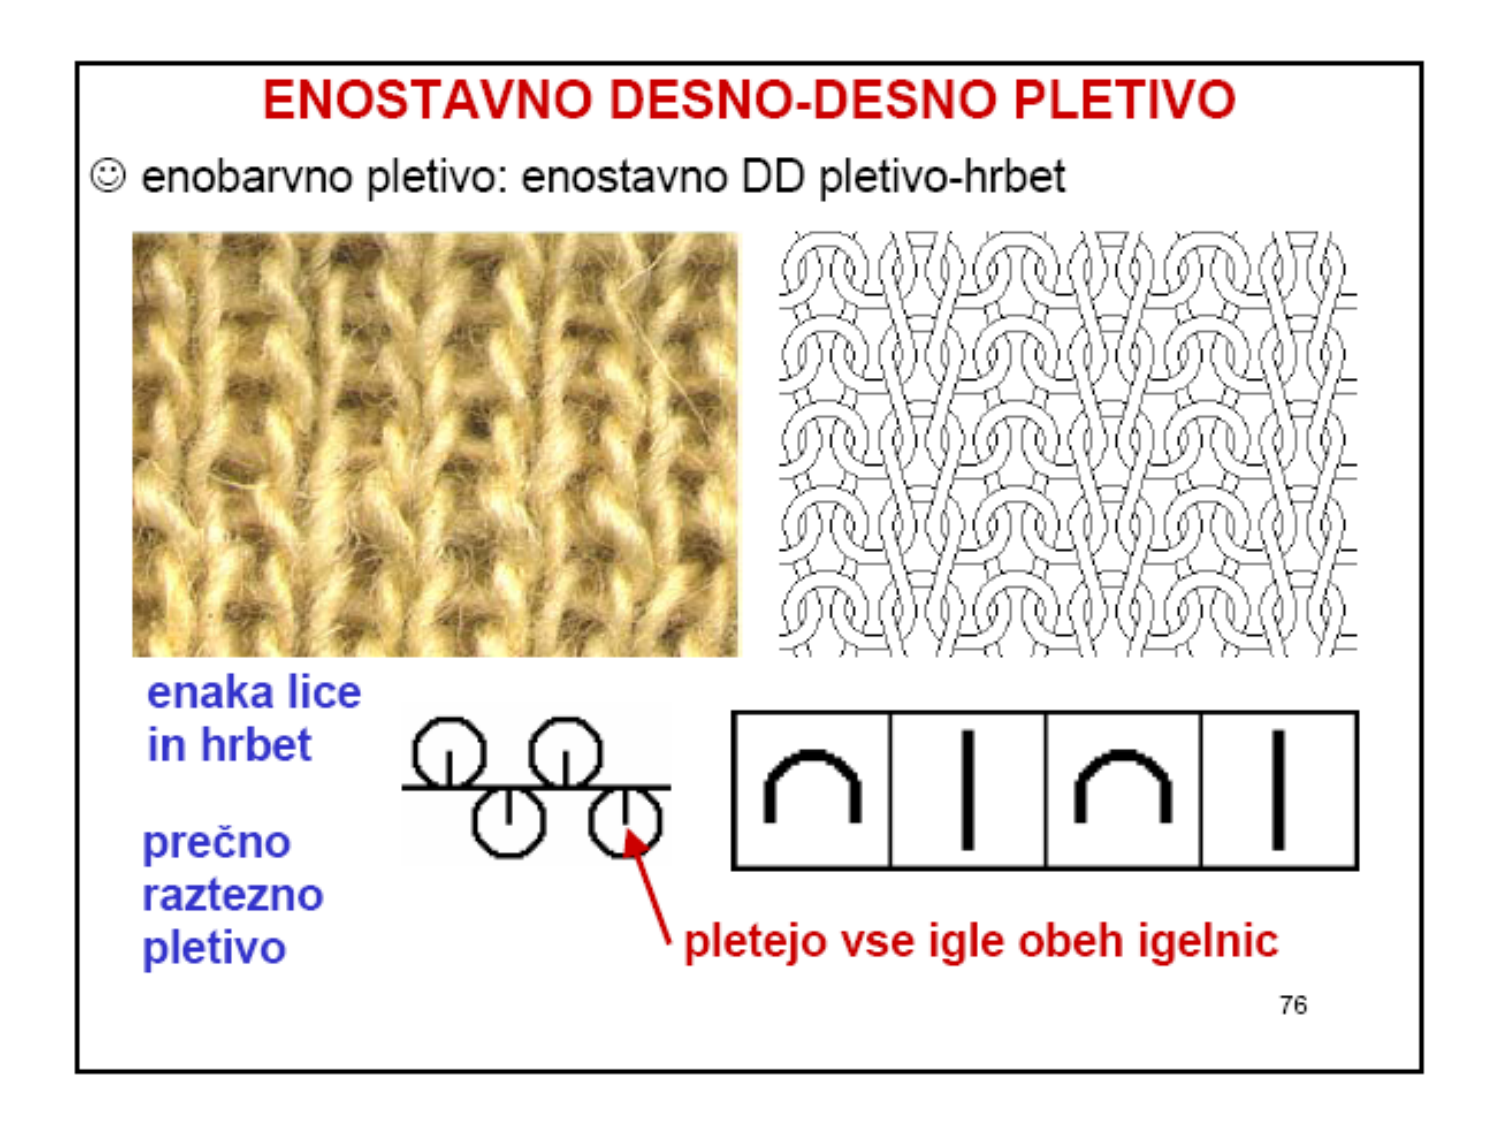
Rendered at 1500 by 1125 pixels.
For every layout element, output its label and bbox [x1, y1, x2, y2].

picture [64, 34, 1436, 1093]
